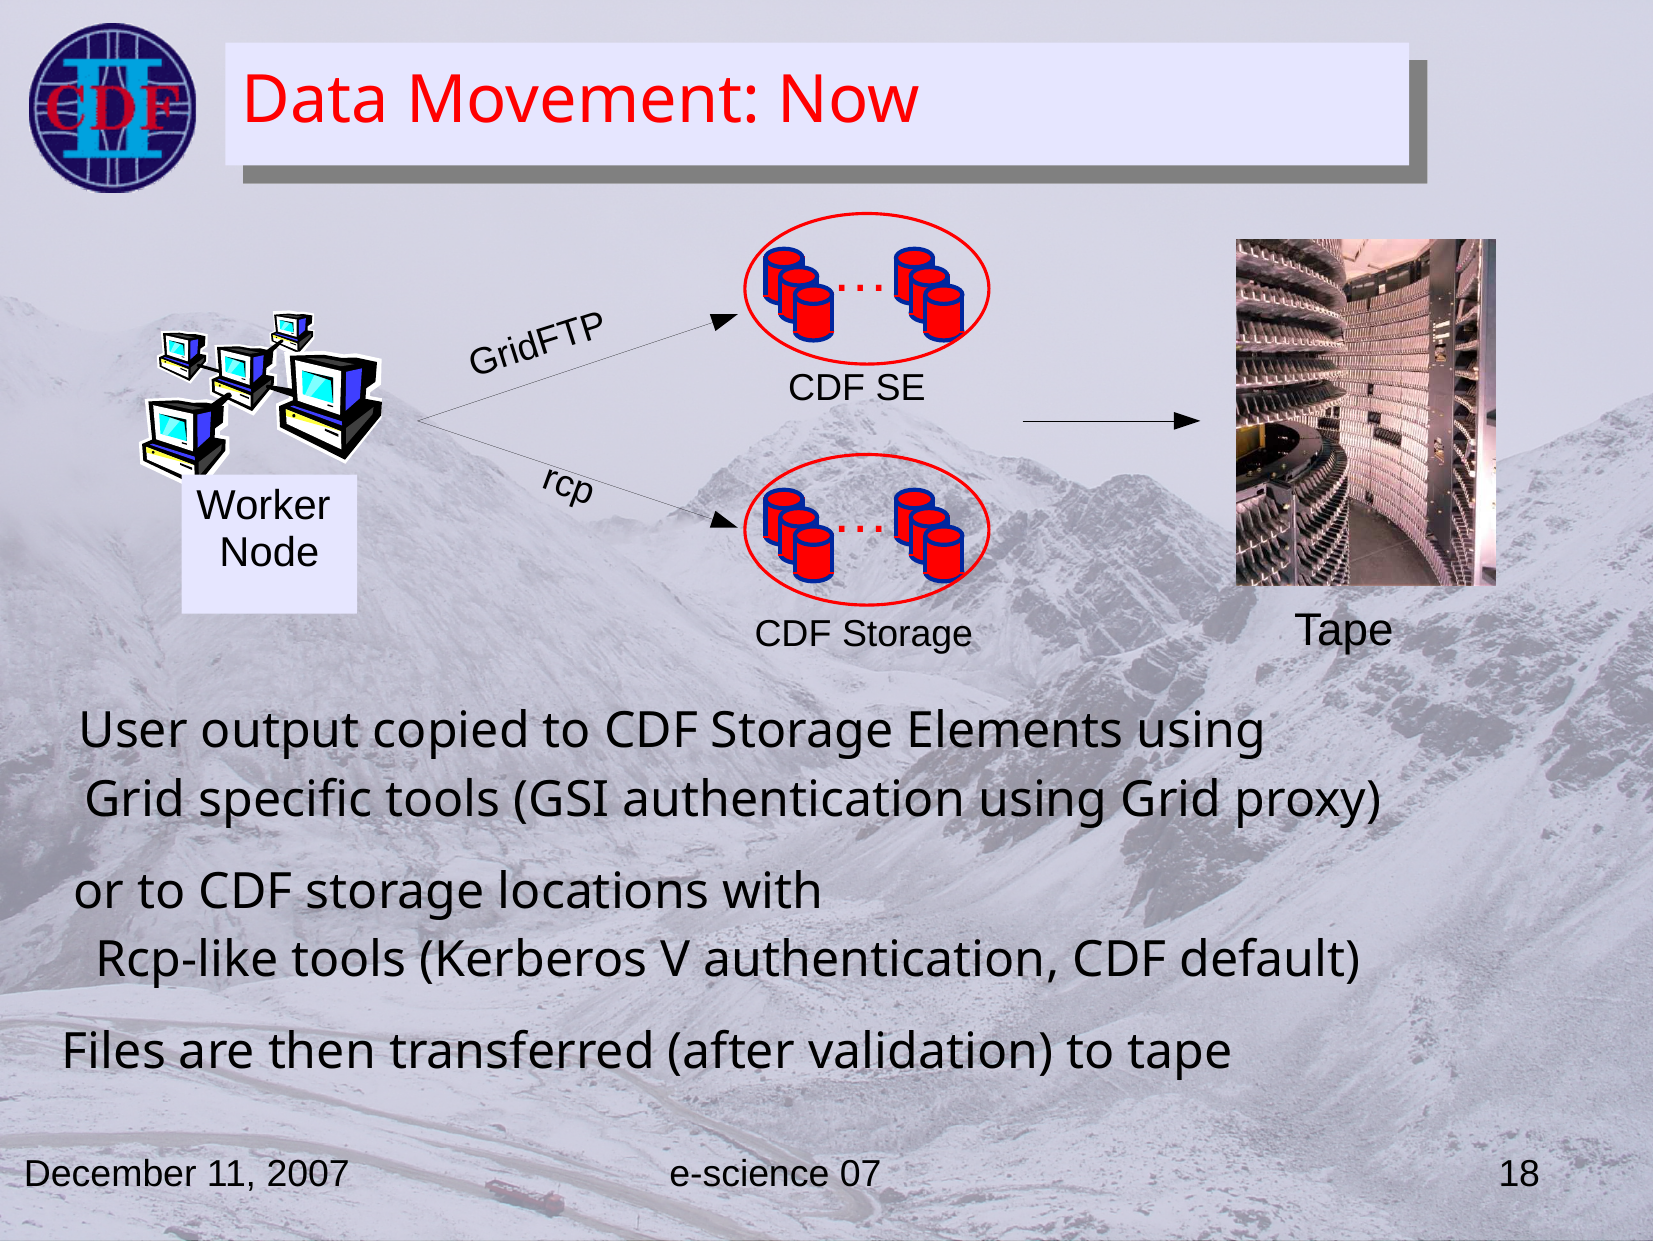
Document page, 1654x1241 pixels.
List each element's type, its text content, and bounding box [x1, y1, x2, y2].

picture [1236, 239, 1496, 586]
picture [138, 310, 382, 493]
text_box [0, 0, 1653, 1241]
text_box … [816, 472, 914, 553]
text_box CDF SE [831, 358, 903, 362]
text_box Worker Node [181, 474, 357, 614]
text_box December 11, 2007 [11, 1144, 362, 1229]
text_box Data Movement: Now [225, 42, 1410, 166]
text_box … [816, 231, 914, 312]
list User output copied to CDF Storage Elements using Grid specific tools (GSI authentication using Grid proxy) or to CDF storage locations with Rcp-like tools (Kerberos V authentication, CDF default) Files are then transferred (after validation) to tape [60, 694, 1604, 1138]
text_box CDF SE [773, 358, 941, 430]
text_box Tape [1279, 596, 1437, 679]
text_box GridFTP [447, 290, 632, 410]
text_box e-science 07 [655, 1144, 896, 1229]
text_box rcp [516, 443, 622, 540]
text_box <number> [1483, 1145, 1653, 1229]
picture [29, 23, 198, 193]
text_box CDF Storage [739, 605, 988, 677]
